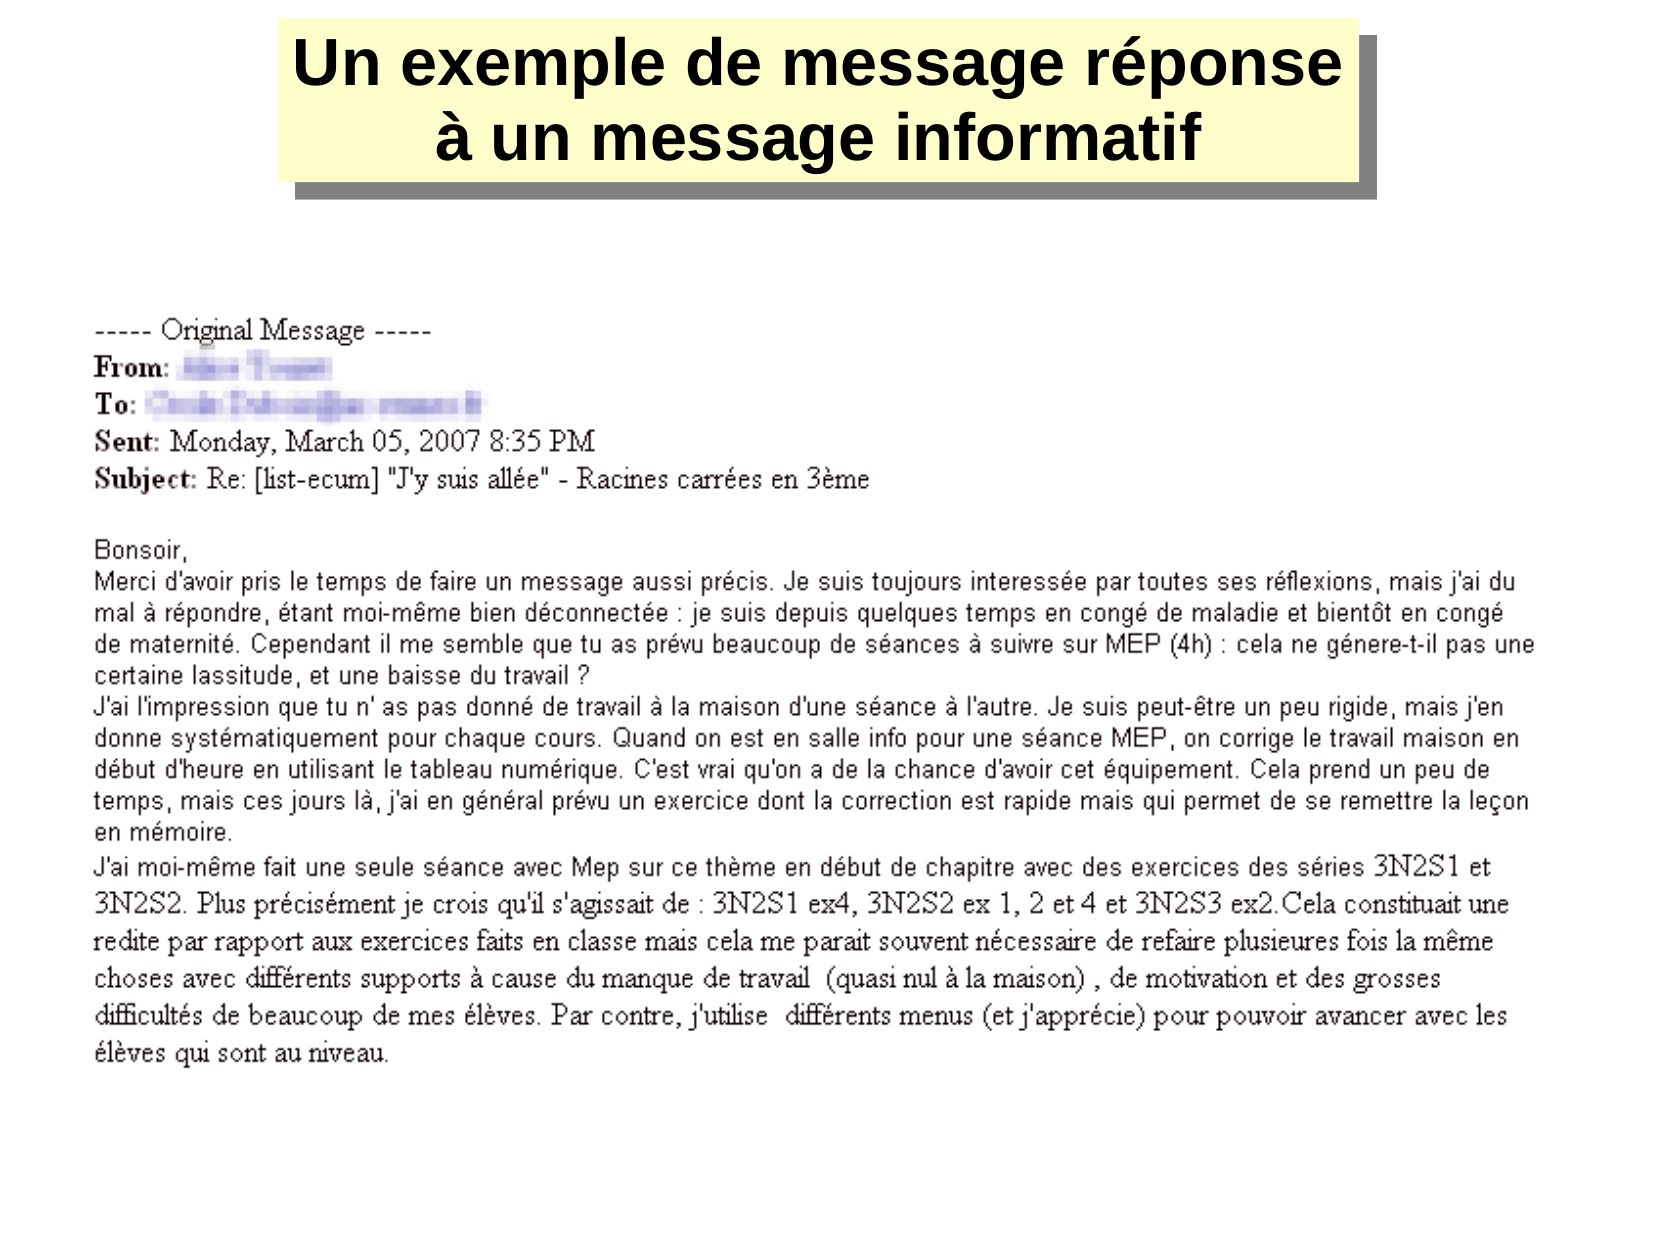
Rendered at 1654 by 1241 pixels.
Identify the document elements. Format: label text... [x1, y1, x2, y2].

text_box Un exemple de message réponse à un message informatif [278, 17, 1360, 183]
picture [67, 299, 1571, 1078]
